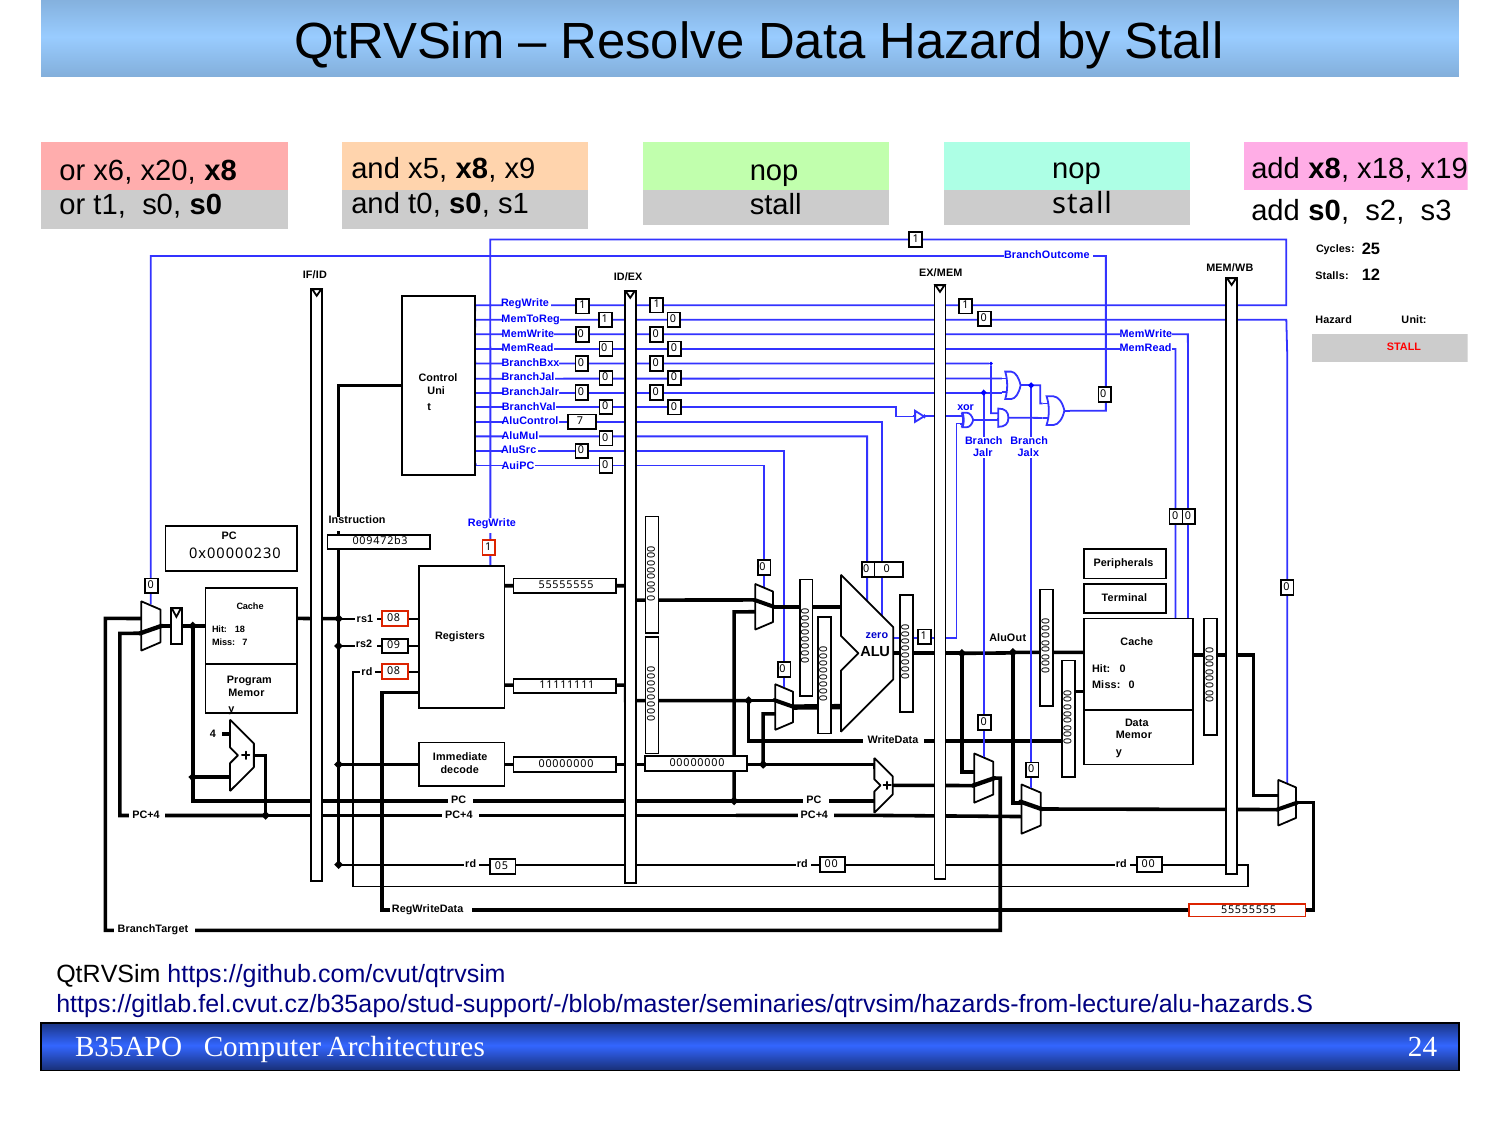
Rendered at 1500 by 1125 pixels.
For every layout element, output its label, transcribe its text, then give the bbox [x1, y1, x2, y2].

title QtRVSim – Resolve Data Hazard by Stall [41, 0, 1459, 77]
chart [11, 80, 1468, 970]
text_box QtRVSim https://github.com/cvut/qtrvsim https://gitlab.fel.cvut.cz/b35apo/stud-support/-/blob/master/seminaries/qtrvsim/hazards-from-lecture/alu-hazards.S [41, 950, 1463, 1026]
